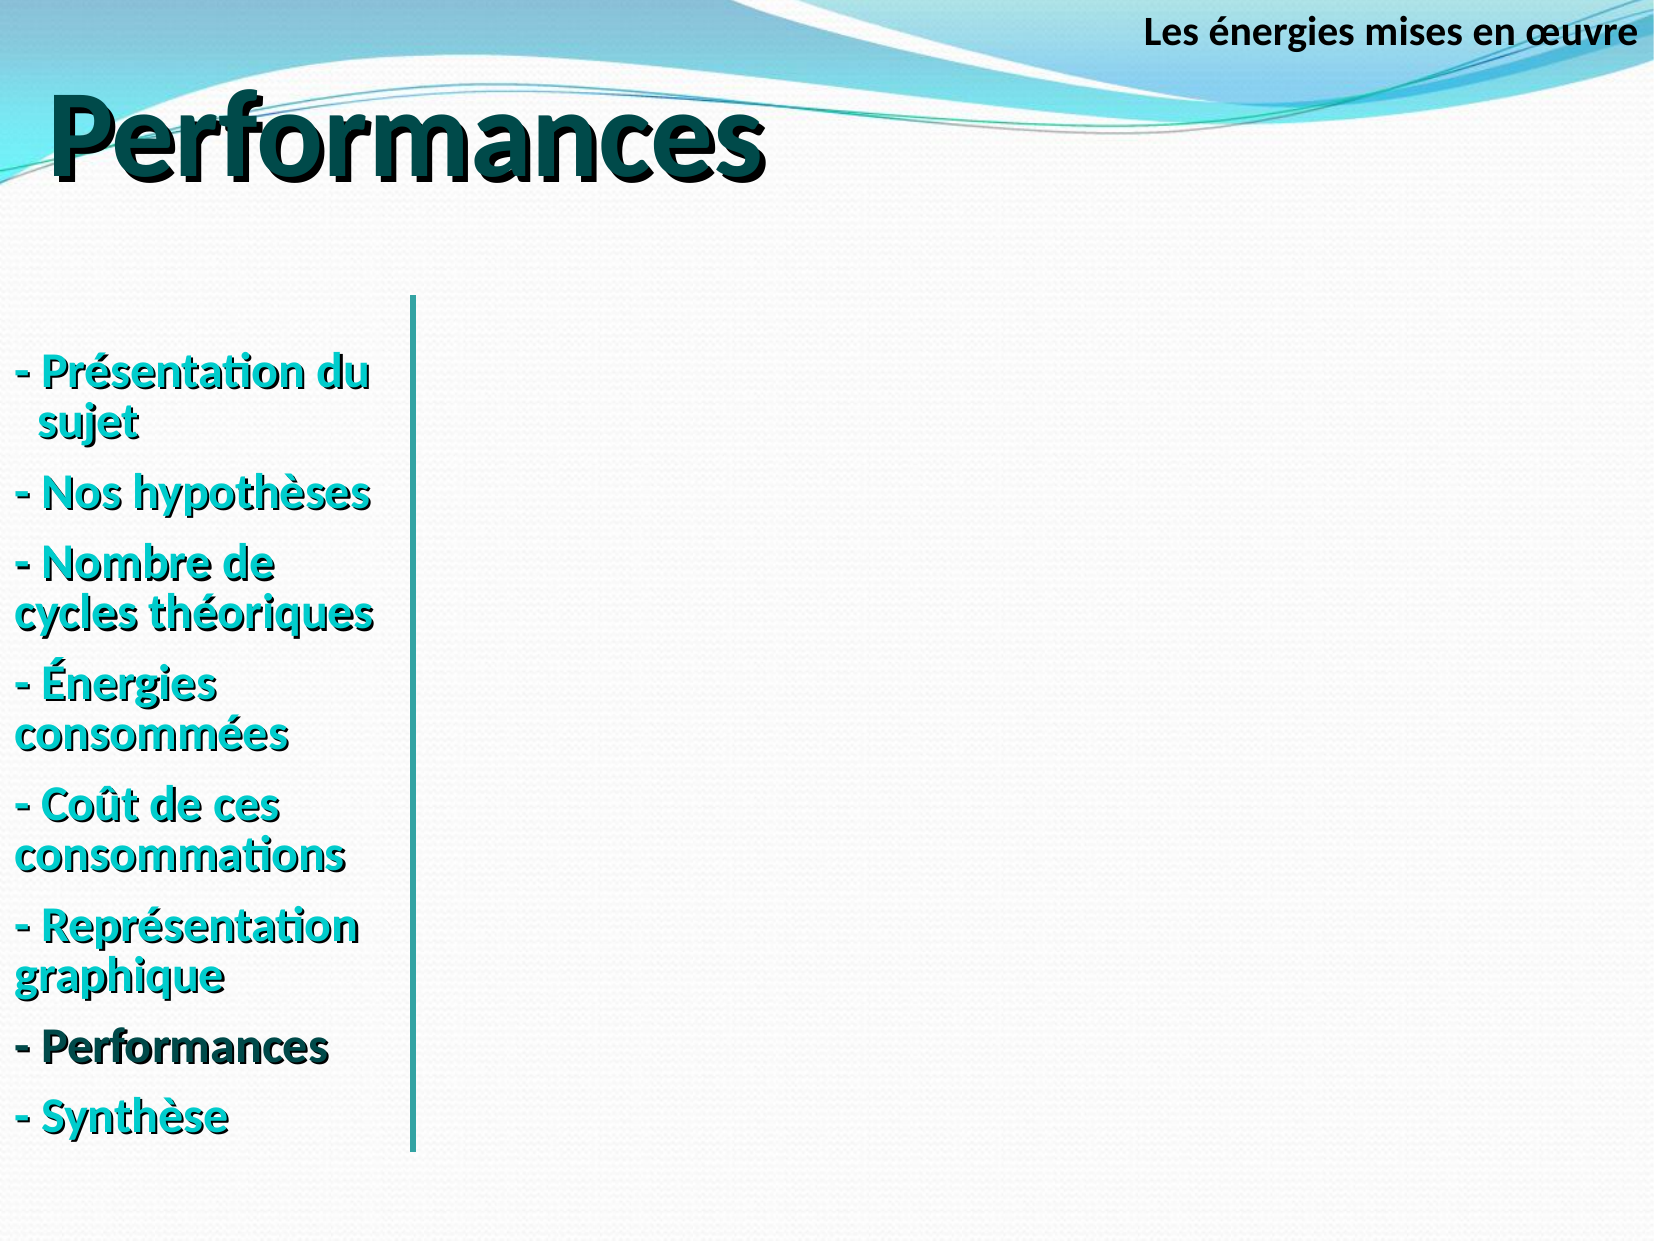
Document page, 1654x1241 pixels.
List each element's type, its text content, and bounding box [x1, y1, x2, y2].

text_box Performances [29, 59, 1654, 233]
text_box Les énergies mises en œuvre [265, 2, 1654, 69]
text_box - Présentation du sujet - Nos hypothèses - Nombre de cycles théoriques - Énergies consommées - Coût de ces consommations - Représentation graphique - Performances - Synthèse [0, 255, 414, 1241]
picture [0, 0, 1654, 1241]
